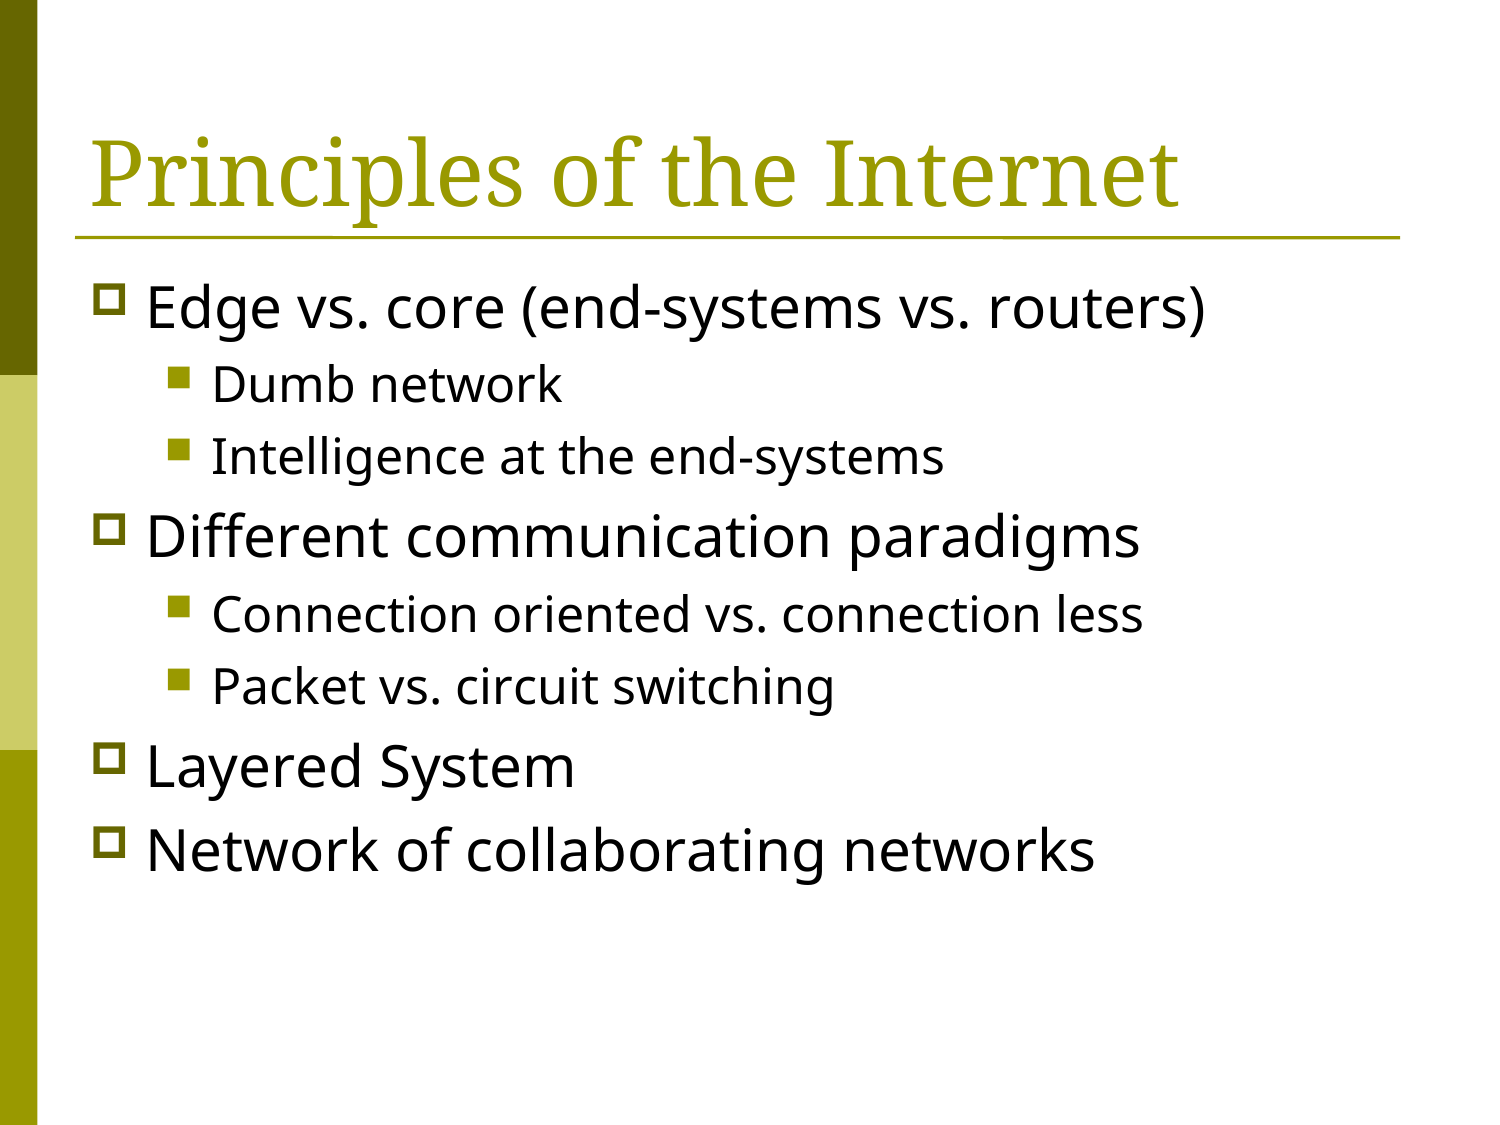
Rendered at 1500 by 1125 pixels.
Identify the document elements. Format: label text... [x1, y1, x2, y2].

title Principles of the Internet [75, 45, 1426, 233]
list Edge vs. core (end-systems vs. routers) Dumb network Intelligence at the end-systems Different communication paradigms Connection oriented vs. connection less Packet vs. circuit switching Layered System Network of collaborating networks [75, 262, 1426, 1006]
